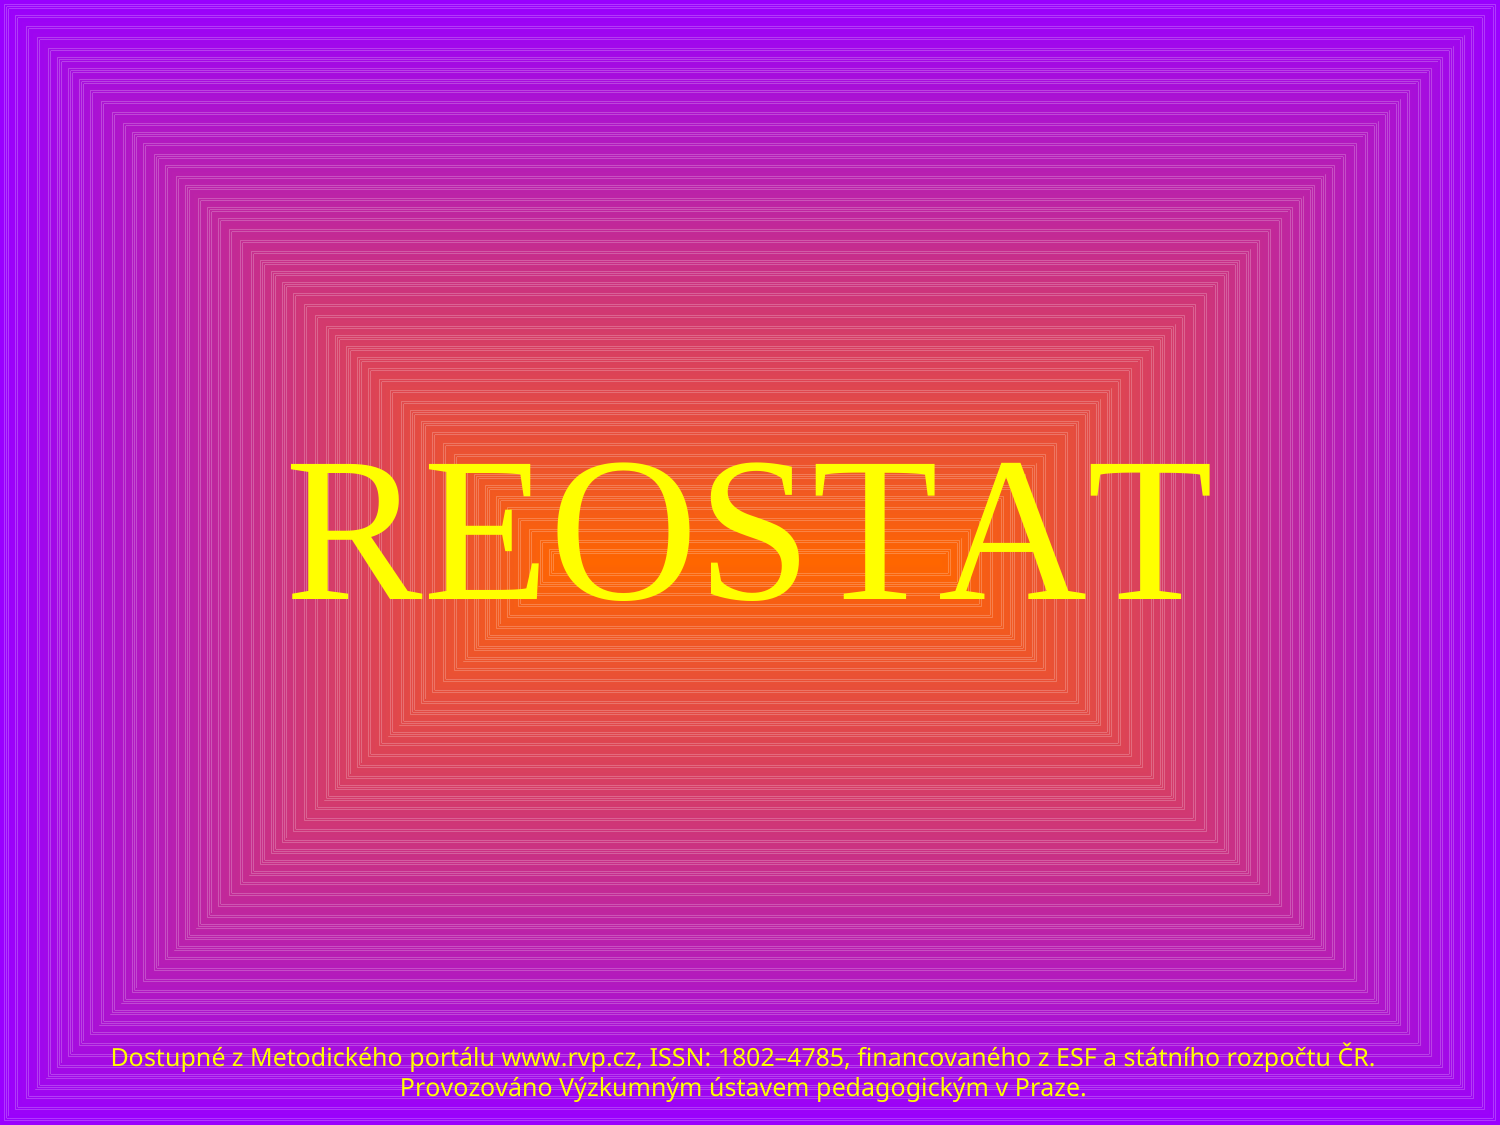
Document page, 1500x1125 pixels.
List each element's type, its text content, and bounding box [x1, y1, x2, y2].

text_box REOSTAT [0, 385, 1500, 649]
text_box Dostupné z Metodického portálu www.rvp.cz, ISSN: 1802–4785, financovaného z ESF a státního rozpočtu ČR. Provozováno Výzkumným ústavem pedagogickým v Praze. [35, 1041, 1454, 1102]
